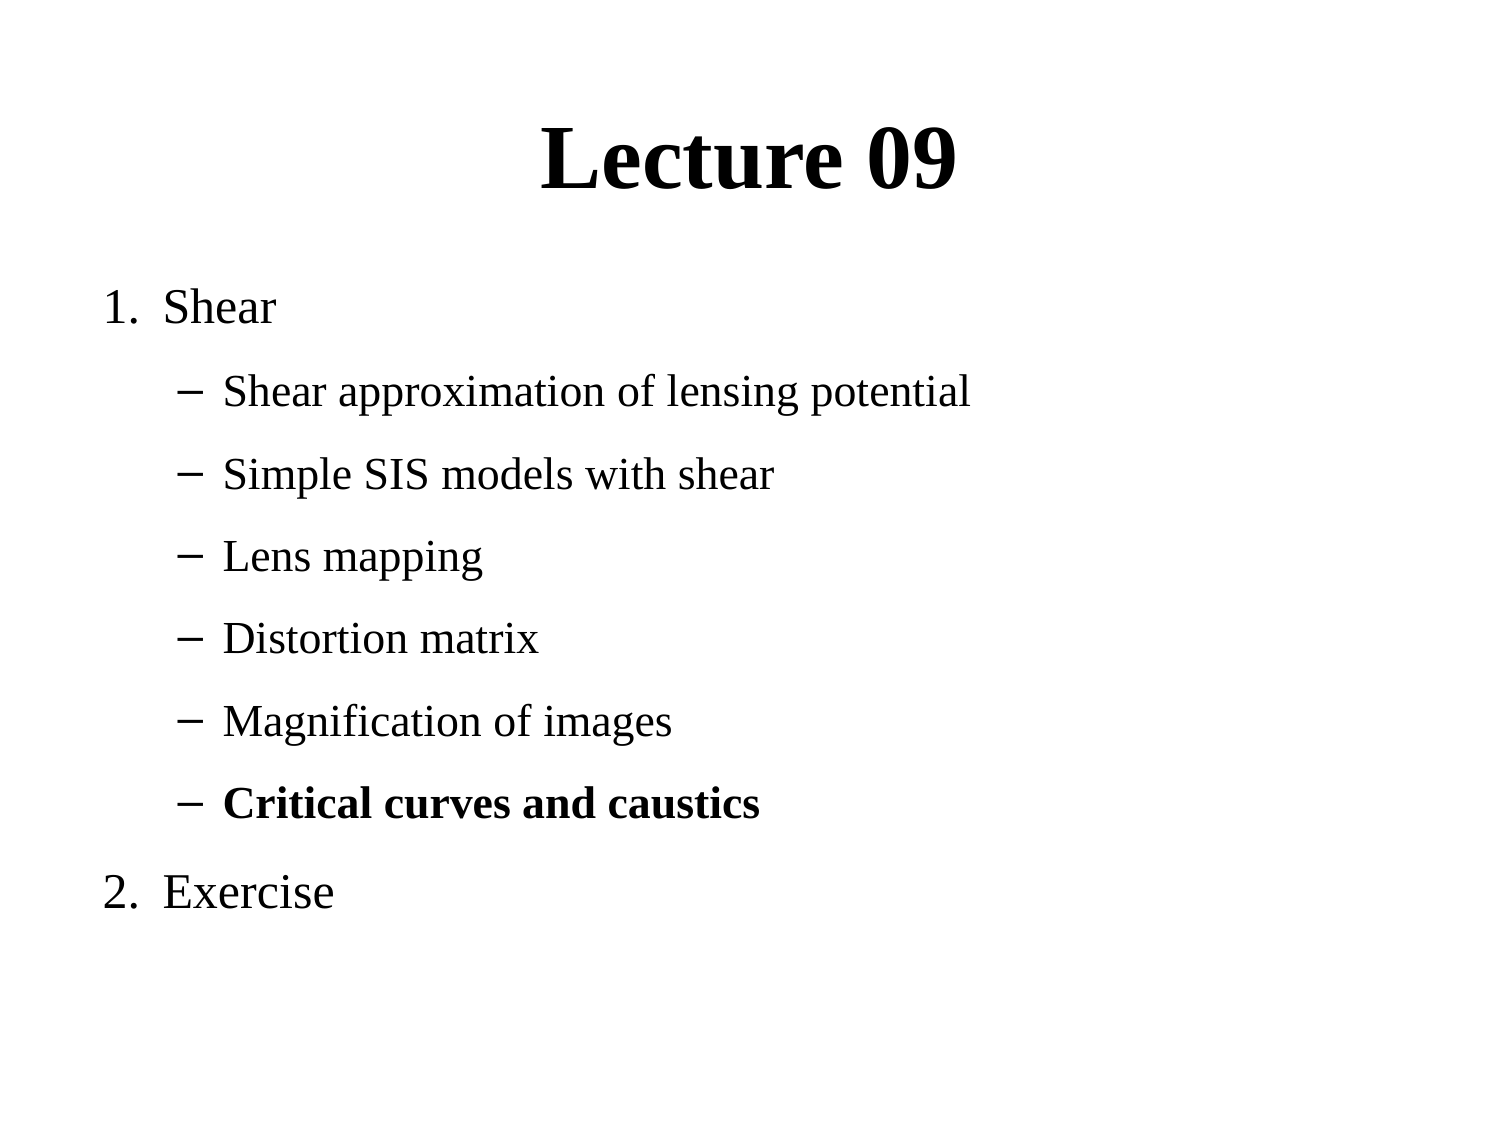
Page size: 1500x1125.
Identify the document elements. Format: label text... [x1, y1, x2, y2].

list Shear Shear approximation of lensing potential Simple SIS models with shear Lens mapping Distortion matrix Magnification of images Critical curves and caustics Exercise [87, 235, 1426, 941]
text_box Lecture 09 [74, 74, 1425, 230]
